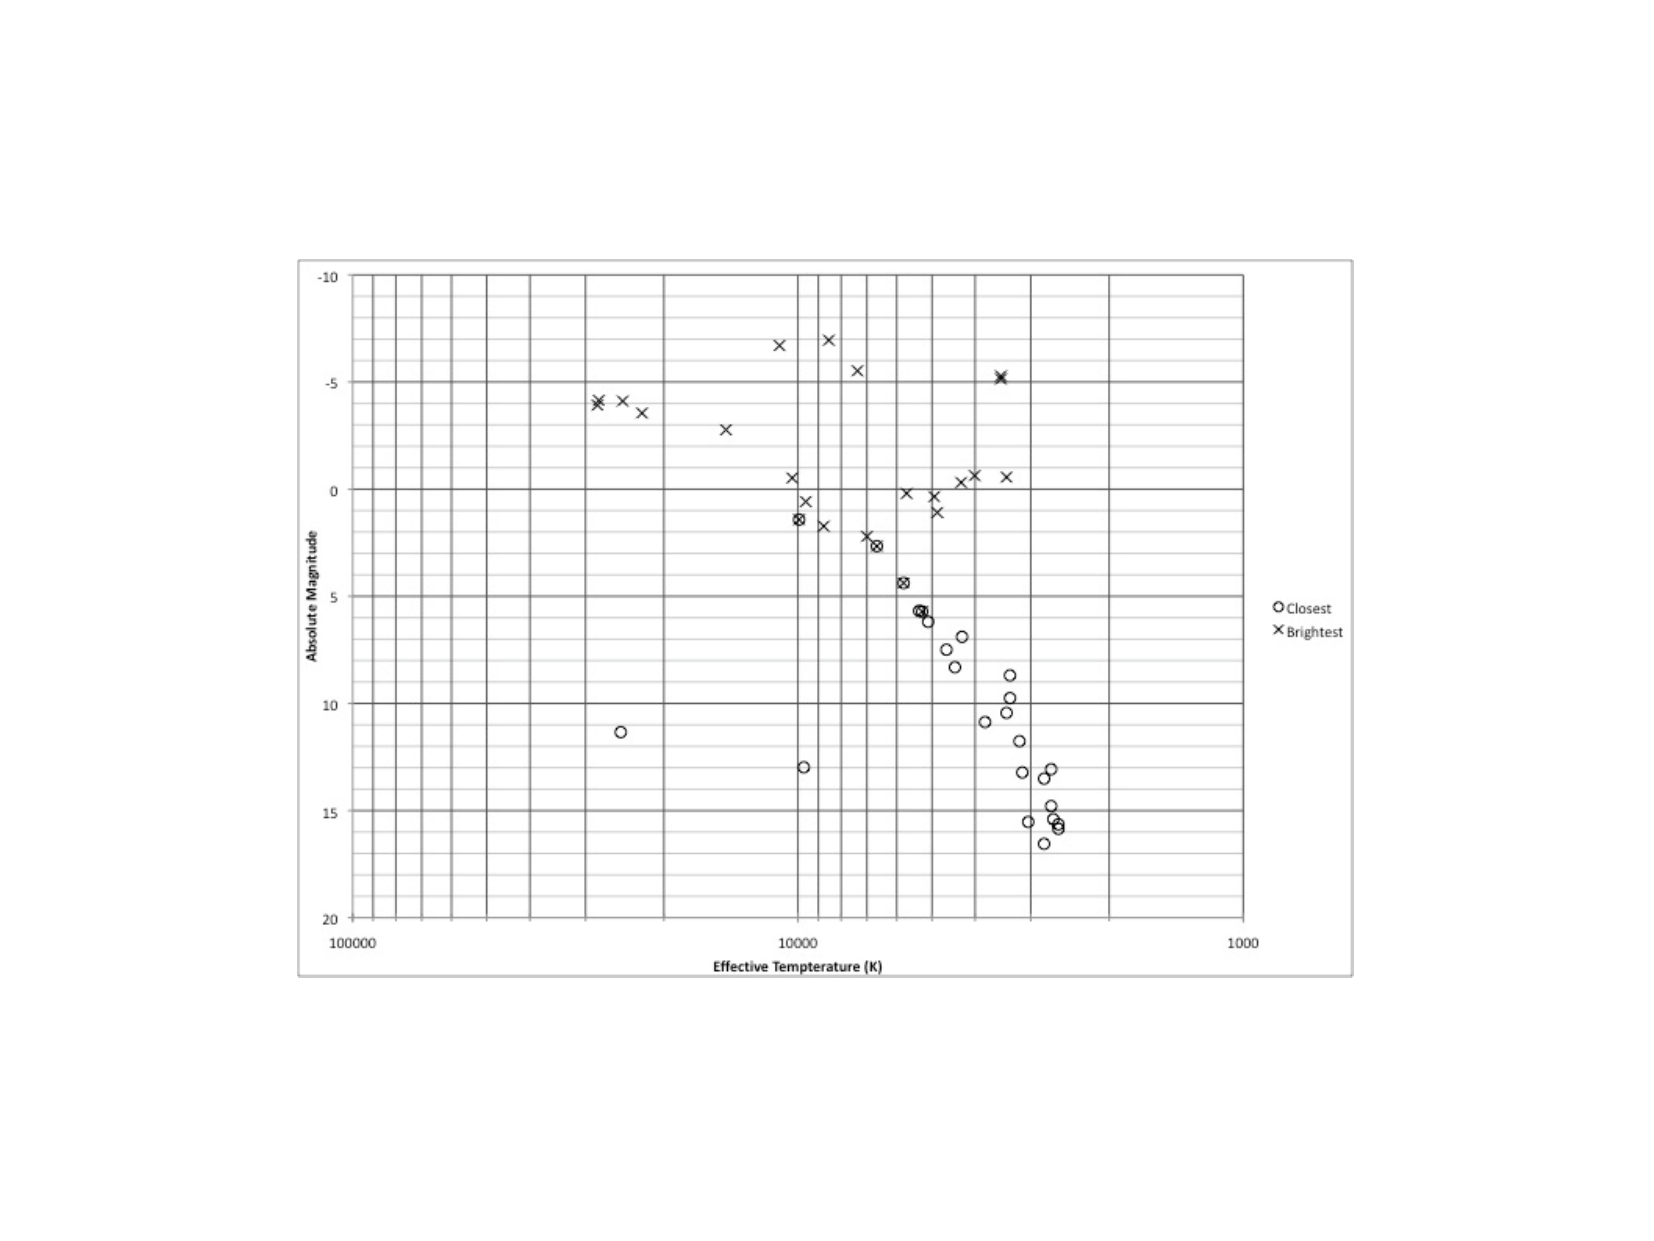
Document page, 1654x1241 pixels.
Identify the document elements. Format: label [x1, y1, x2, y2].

picture [297, 259, 1354, 979]
